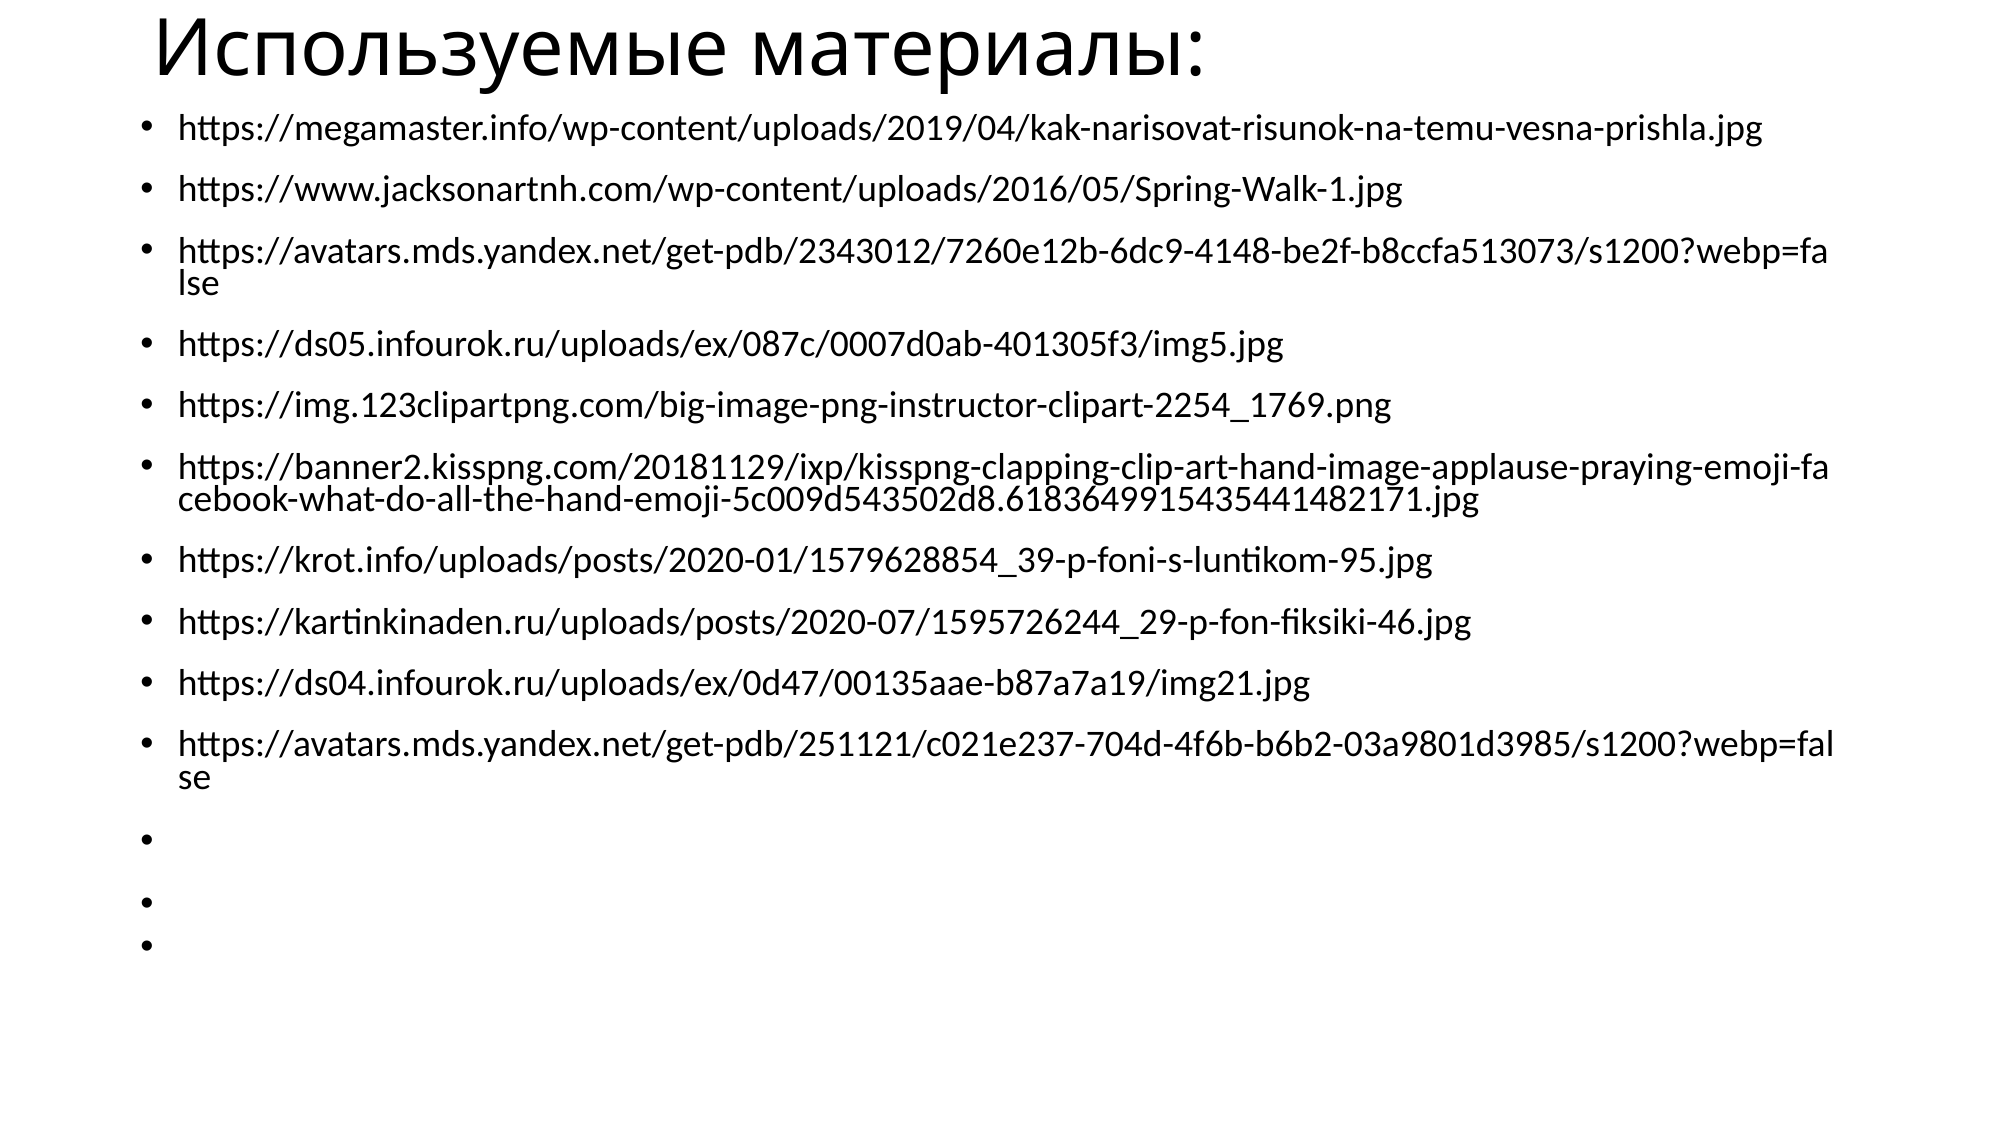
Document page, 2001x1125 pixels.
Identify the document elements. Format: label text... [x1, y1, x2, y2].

title Используемые материалы: [137, 0, 1863, 101]
list https://megamaster.info/wp-content/uploads/2019/04/kak-narisovat-risunok-na-temu-vesna-prishla.jpg https://www.jacksonartnh.com/wp-content/uploads/2016/05/Spring-Walk-1.jpg https://avatars.mds.yandex.net/get-pdb/2343012/7260e12b-6dc9-4148-be2f-b8ccfa513073/s1200?webp=false https://ds05.infourok.ru/uploads/ex/087c/0007d0ab-401305f3/img5.jpg https://img.123clipartpng.com/big-image-png-instructor-clipart-2254_1769.png https://banner2.kisspng.com/20181129/ixp/kisspng-clapping-clip-art-hand-image-applause-praying-emoji-facebook-what-do-all-the-hand-emoji-5c009d543502d8.6183649915435441482171.jpg https://krot.info/uploads/posts/2020-01/1579628854_39-p-foni-s-luntikom-95.jpg https://kartinkinaden.ru/uploads/posts/2020-07/1595726244_29-p-fon-fiksiki-46.jpg https://ds04.infourok.ru/uploads/ex/0d47/00135aae-b87a7a19/img21.jpg https://avatars.mds.yandex.net/get-pdb/251121/c021e237-704d-4f6b-b6b2-03a9801d3985/s1200?webp=false [125, 100, 1851, 873]
